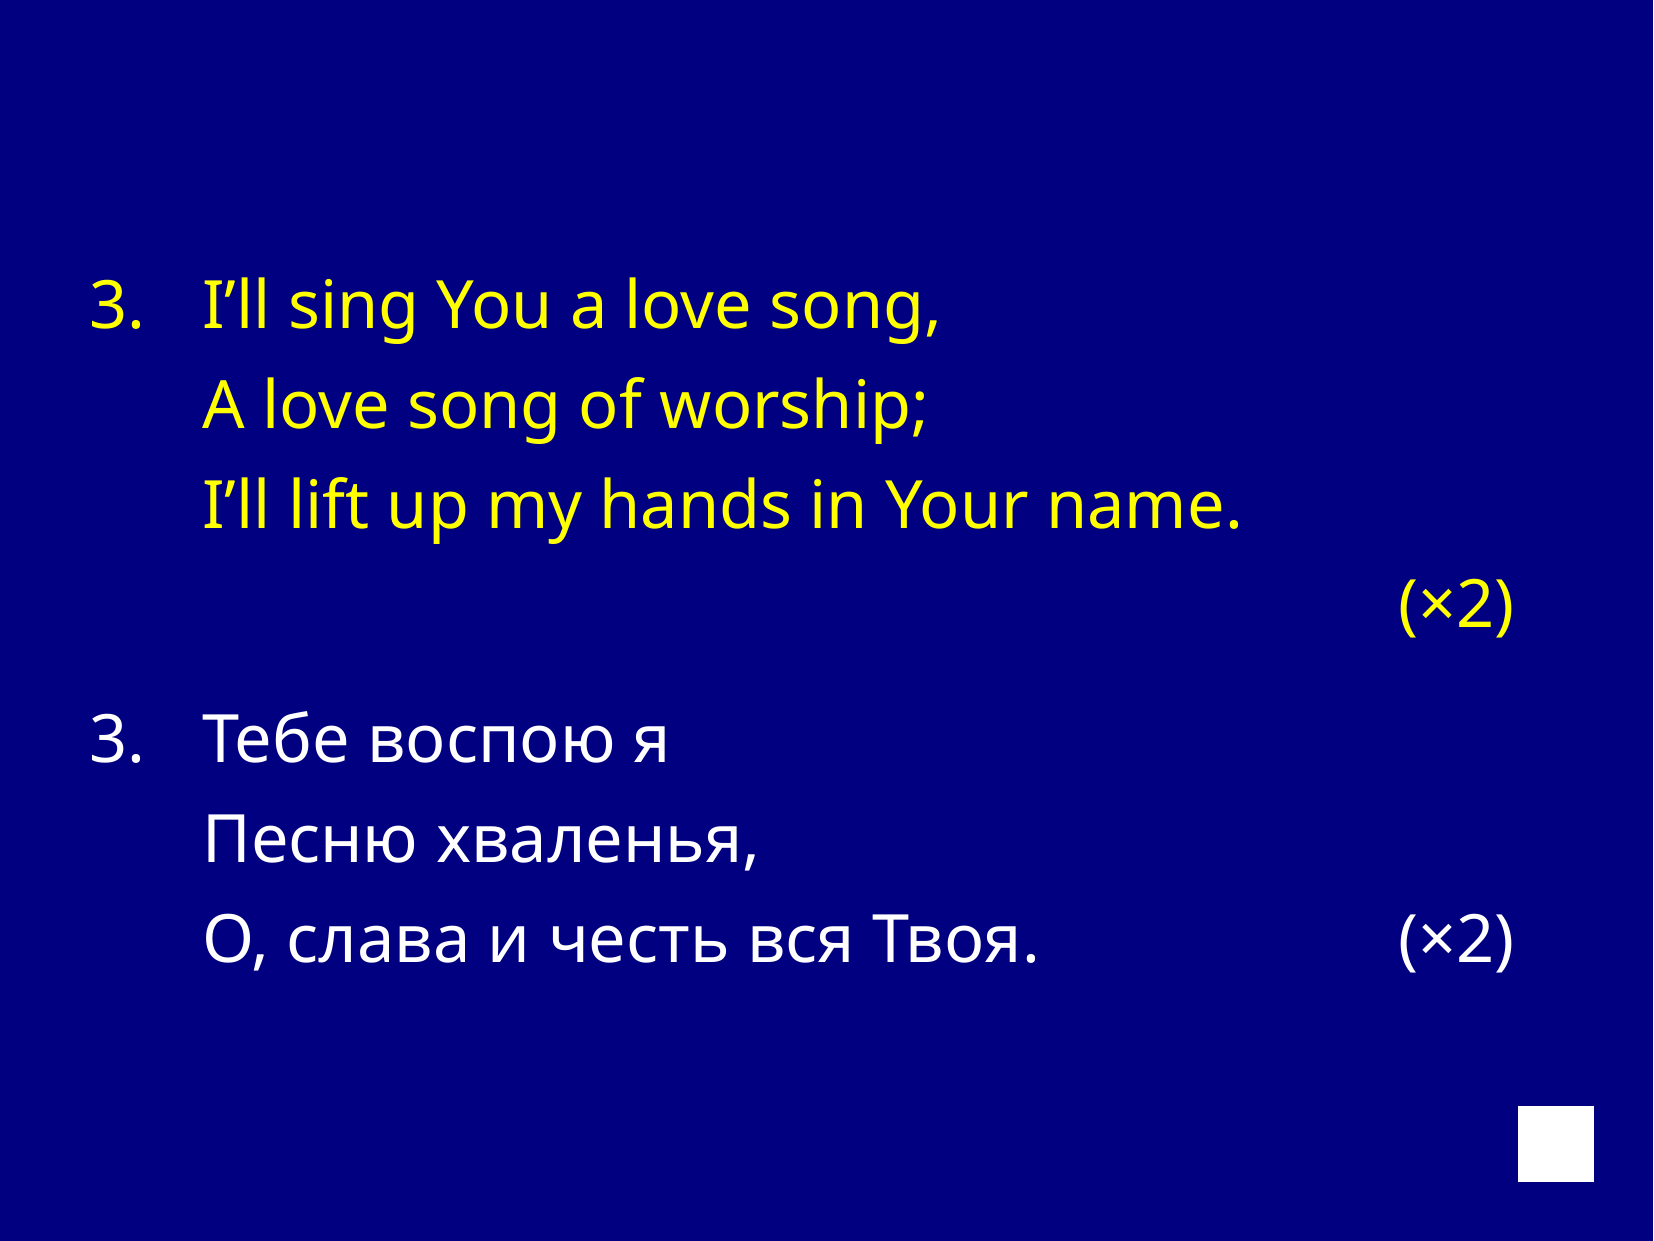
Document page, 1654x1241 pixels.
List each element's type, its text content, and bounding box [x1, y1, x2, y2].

text_box 3. I’ll sing You a love song, A love song of worship; I’ll lift up my hands in Your name. (×2) [75, 150, 1576, 638]
text_box [1518, 1163, 1594, 1182]
text_box 3. Тебе воспою я Песню хваленья, О, слава и честь вся Твоя. (×2) [75, 675, 1653, 1163]
